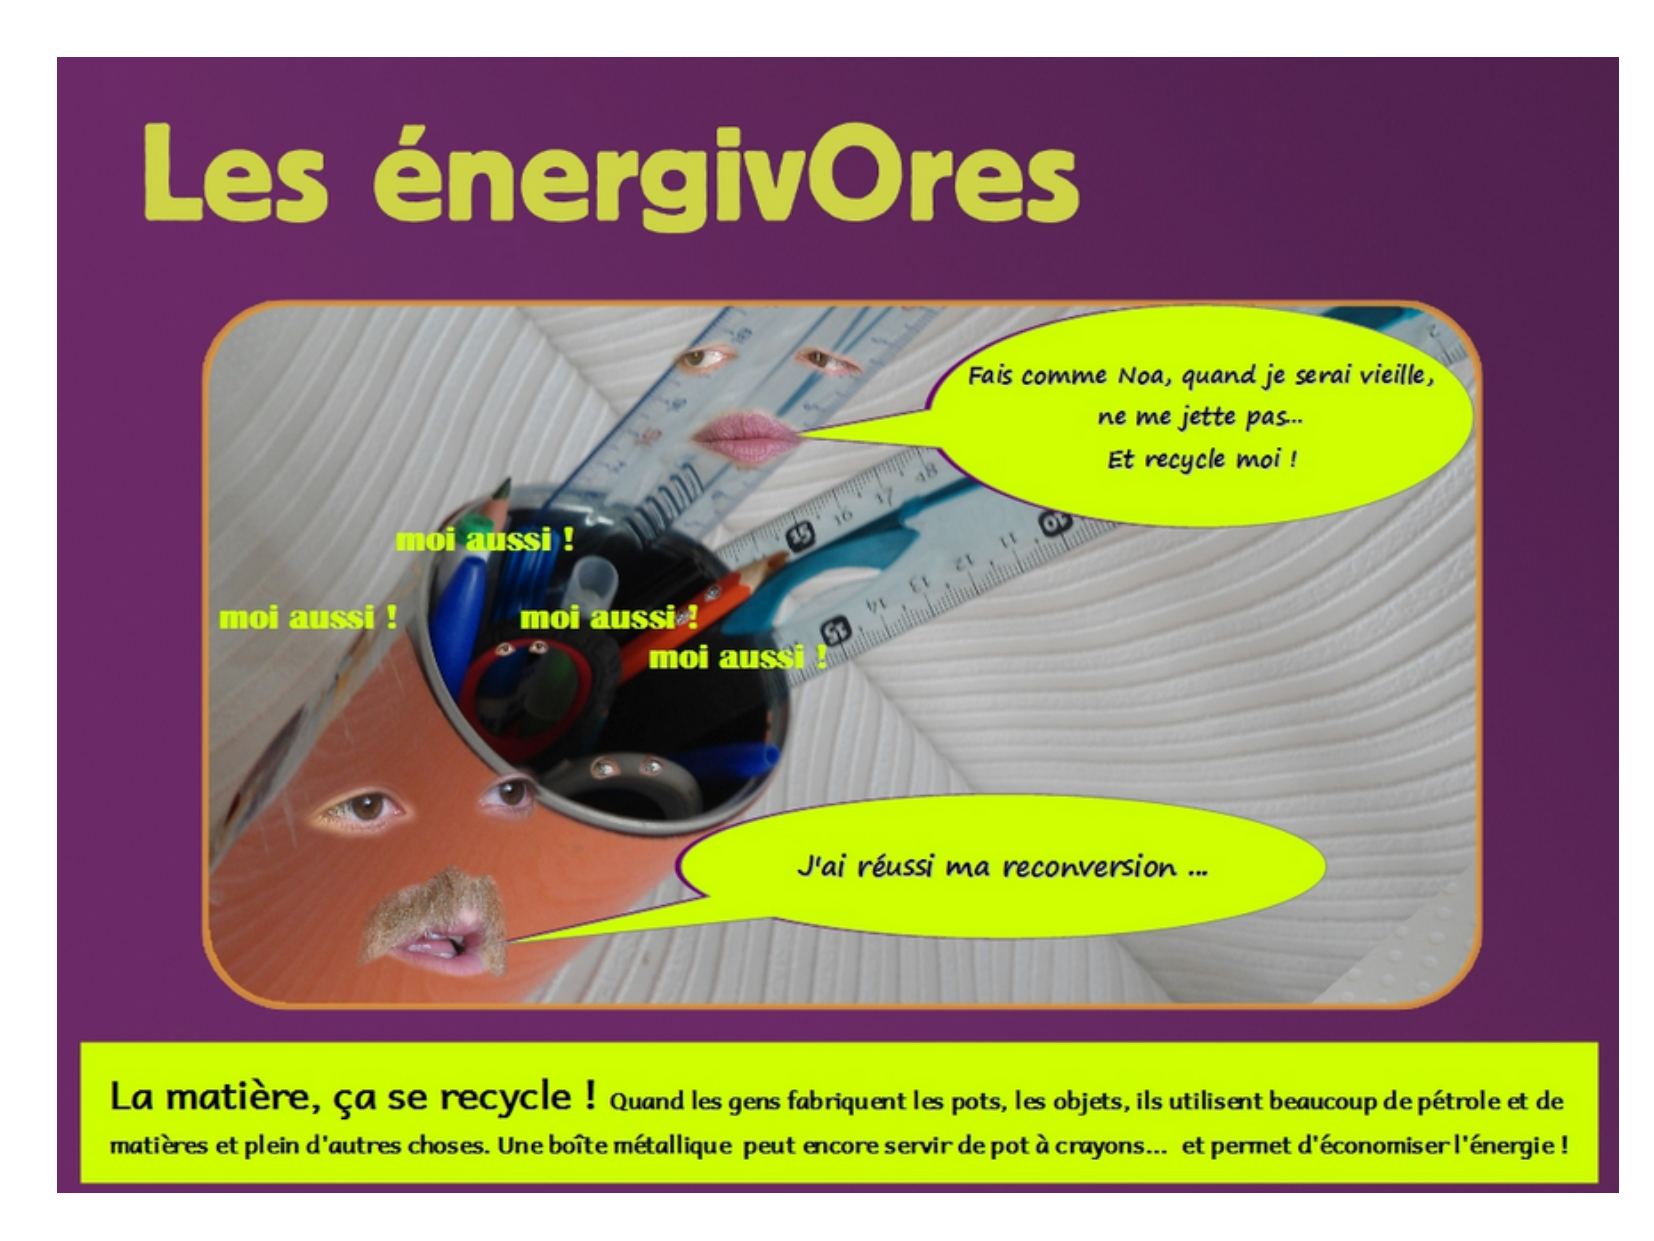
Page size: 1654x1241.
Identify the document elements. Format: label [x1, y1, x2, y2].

picture [57, 57, 1619, 1193]
